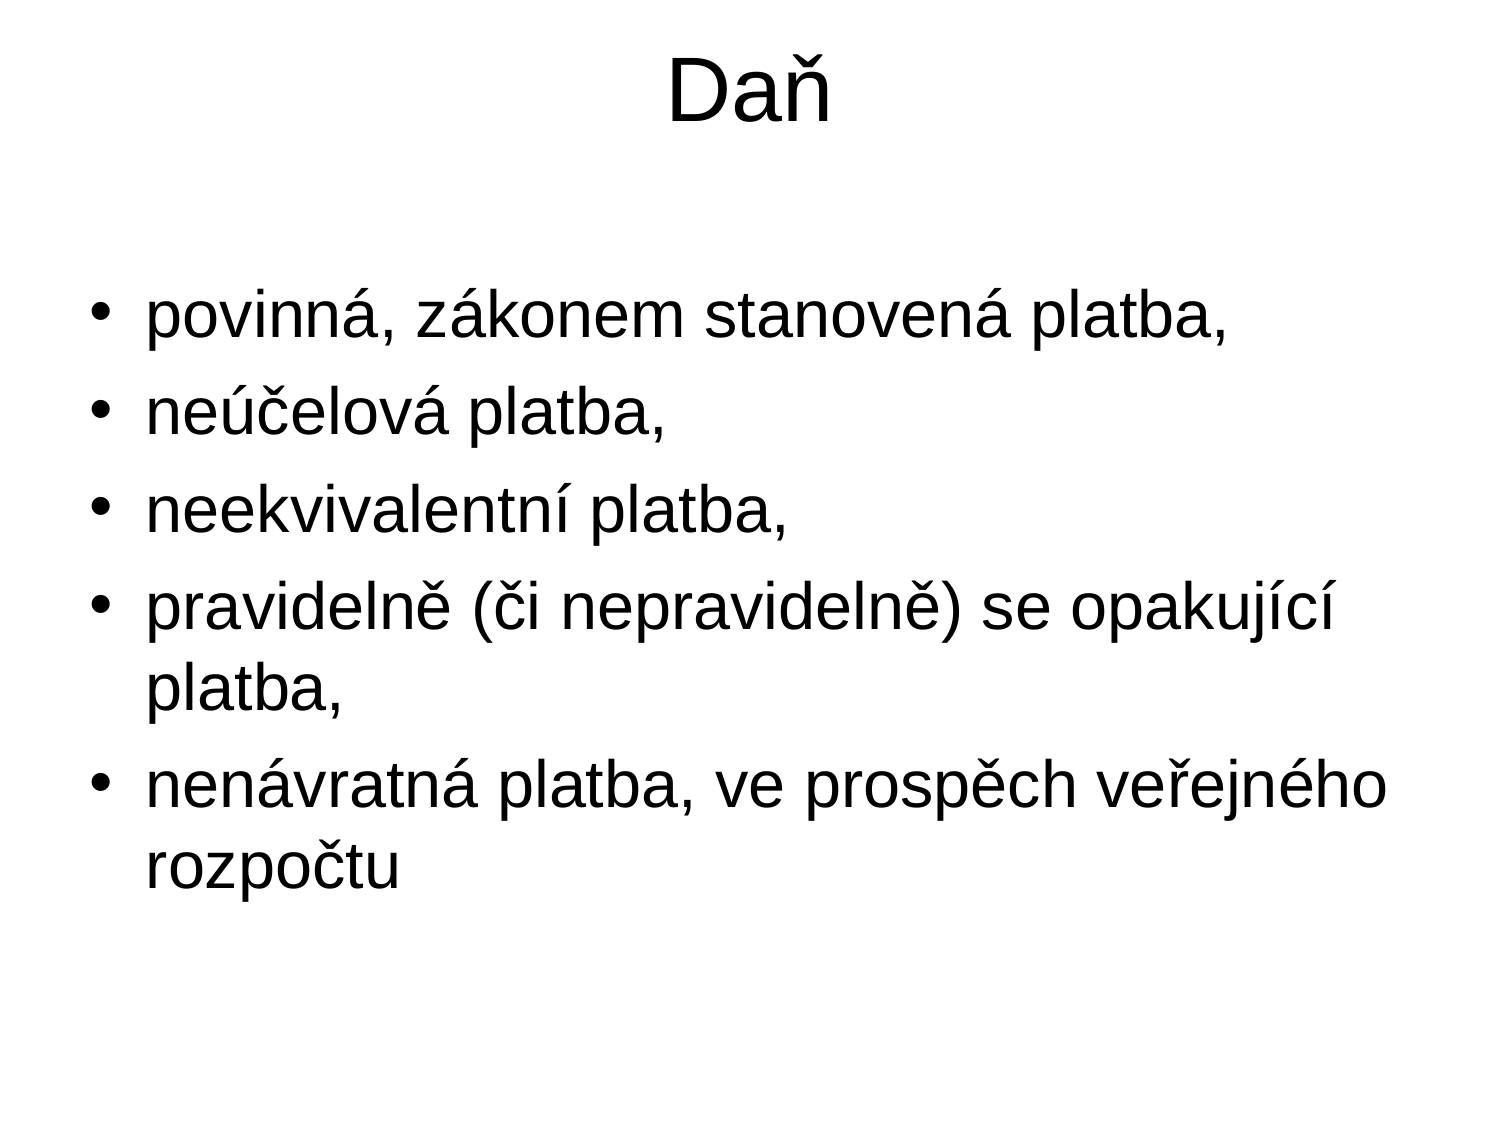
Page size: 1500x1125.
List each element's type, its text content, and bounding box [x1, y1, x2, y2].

list povinná, zákonem stanovená platba, neúčelová platba, neekvivalentní platba, pravidelně (či nepravidelně) se opakující platba, nenávratná platba, ve prospěch veřejného rozpočtu [75, 262, 1425, 1005]
title Daň [75, 21, 1425, 257]
